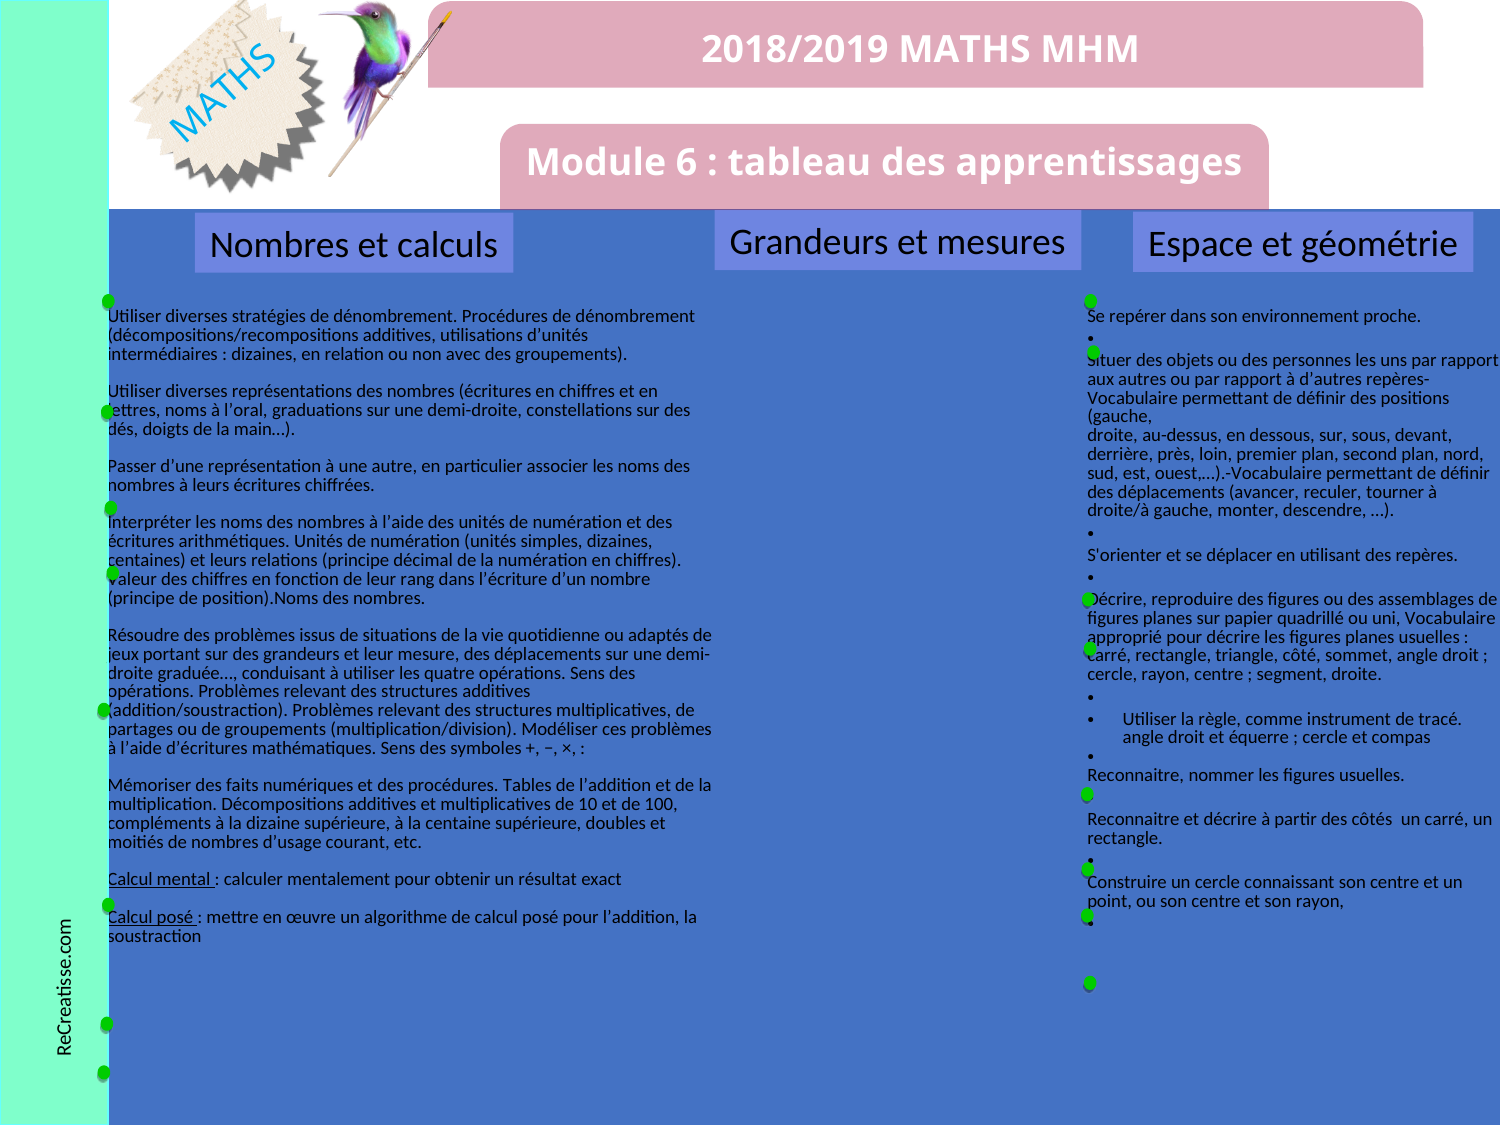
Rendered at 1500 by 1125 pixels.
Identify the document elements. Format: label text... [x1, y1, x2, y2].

text_box [1084, 294, 1098, 309]
table_header [1087, 209, 1500, 308]
text_box [1083, 975, 1097, 990]
table_cell Se repérer dans son environnement proche. Situer des objets ou des personnes les uns par rapport aux autres ou par rapport à d’autres repères-Vocabulaire permettant de définir des positions (gauche, droite, au-dessus, en dessous, sur, sous, devant, derrière, près, loin, premier plan, second plan, nord, sud, est, ouest,…).-Vocabulaire permettant de définir des déplacements (avancer, reculer, tourner à droite/à gauche, monter, descendre, …). S'orienter et se déplacer en utilisant des repères. Décrire, reproduire des figures ou des assemblages de figures planes sur papier quadrillé ou uni, Vocabulaire approprié pour décrire les figures planes usuelles : carré, rectangle, triangle, côté, sommet, angle droit ; cercle, rayon, centre ; segment, droite. Utiliser la règle, comme instrument de tracé. angle droit et équerre ; cercle et compas Reconnaitre, nommer les figures usuelles. Reconnaitre et décrire à partir des côtés un carré, un rectangle. Construire un cercle connaissant son centre et un point, ou son centre et son rayon, [1087, 308, 1500, 1125]
text_box Module 6 : tableau des apprentissages [500, 123, 1269, 211]
text_box [0, 0, 120, 1125]
text_box [1083, 641, 1097, 656]
table_header [108, 209, 712, 308]
text_box Nombres et calculs [195, 213, 513, 273]
text_box [1081, 908, 1094, 923]
table_cell Utiliser diverses stratégies de dénombrement. Procédures de dénombrement (décompositions/recompositions additives, utilisations d’unités intermédiaires : dizaines, en relation ou non avec des groupements). Utiliser diverses représentations des nombres (écritures en chiffres et en lettres, noms à l’oral, graduations sur une demi-droite, constellations sur des dés, doigts de la main…). Passer d’une représentation à une autre, en particulier associer les noms des nombres à leurs écritures chiffrées. Interpréter les noms des nombres à l’aide des unités de numération et des écritures arithmétiques. Unités de numération (unités simples, dizaines, centaines) et leurs relations (principe décimal de la numération en chiffres). Valeur des chiffres en fonction de leur rang dans l’écriture d’un nombre (principe de position).Noms des nombres. Résoudre des problèmes issus de situations de la vie quotidienne ou adaptés de jeux portant sur des grandeurs et leur mesure, des déplacements sur une demi-droite graduée…, conduisant à utiliser les quatre opérations. Sens des opérations. Problèmes relevant des structures additives (addition/soustraction). Problèmes relevant des structures multiplicatives, de partages ou de groupements (multiplication/division). Modéliser ces problèmes à l’aide d’écritures mathématiques. Sens des symboles +, −, ×, : Mémoriser des faits numériques et des procédures. Tables de l’addition et de la multiplication. Décompositions additives et multiplicatives de 10 et de 100, compléments à la dizaine supérieure, à la centaine supérieure, doubles et moitiés de nombres d’usage courant, etc. Calcul mental : calculer mentalement pour obtenir un résultat exact Calcul posé : mettre en œuvre un algorithme de calcul posé pour l’addition, la soustraction [108, 308, 712, 1125]
picture [108, 0, 452, 241]
text_box [1081, 862, 1095, 877]
text_box 2018/2019 MATHS MHM [452, 1, 1424, 88]
text_box [1081, 787, 1094, 802]
table_header [712, 211, 1087, 308]
text_box Grandeurs et mesures [715, 210, 1081, 270]
text_box Espace et géométrie [1133, 212, 1473, 272]
text_box [1082, 592, 1095, 607]
text_box MATHS [143, 16, 301, 167]
text_box ReCreatisse.com [43, 903, 83, 1072]
table_cell [712, 308, 1087, 1125]
text_box [1087, 345, 1100, 360]
